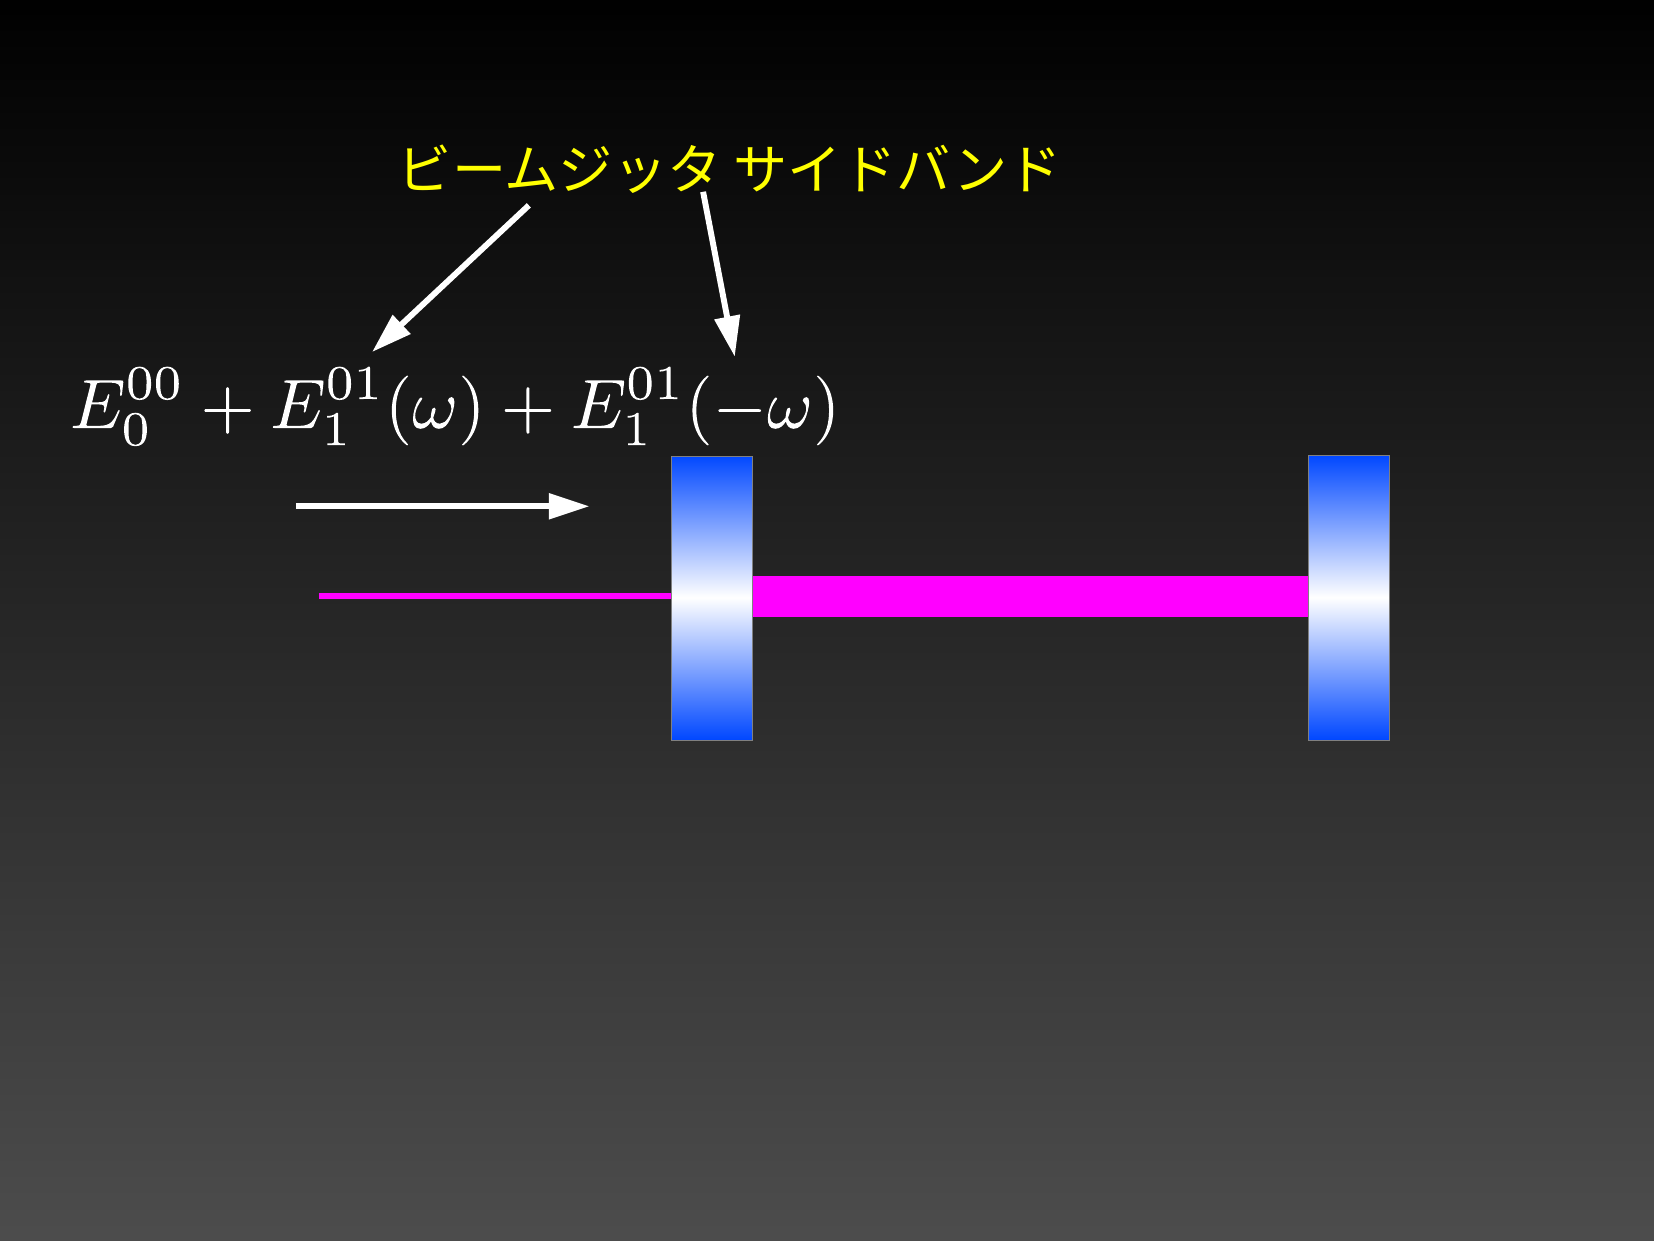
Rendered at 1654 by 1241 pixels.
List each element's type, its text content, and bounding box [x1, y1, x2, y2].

picture [72, 366, 834, 447]
text_box [1308, 455, 1390, 741]
text_box [671, 456, 753, 741]
text_box ビームジッタ サイドバンド [383, 118, 982, 192]
